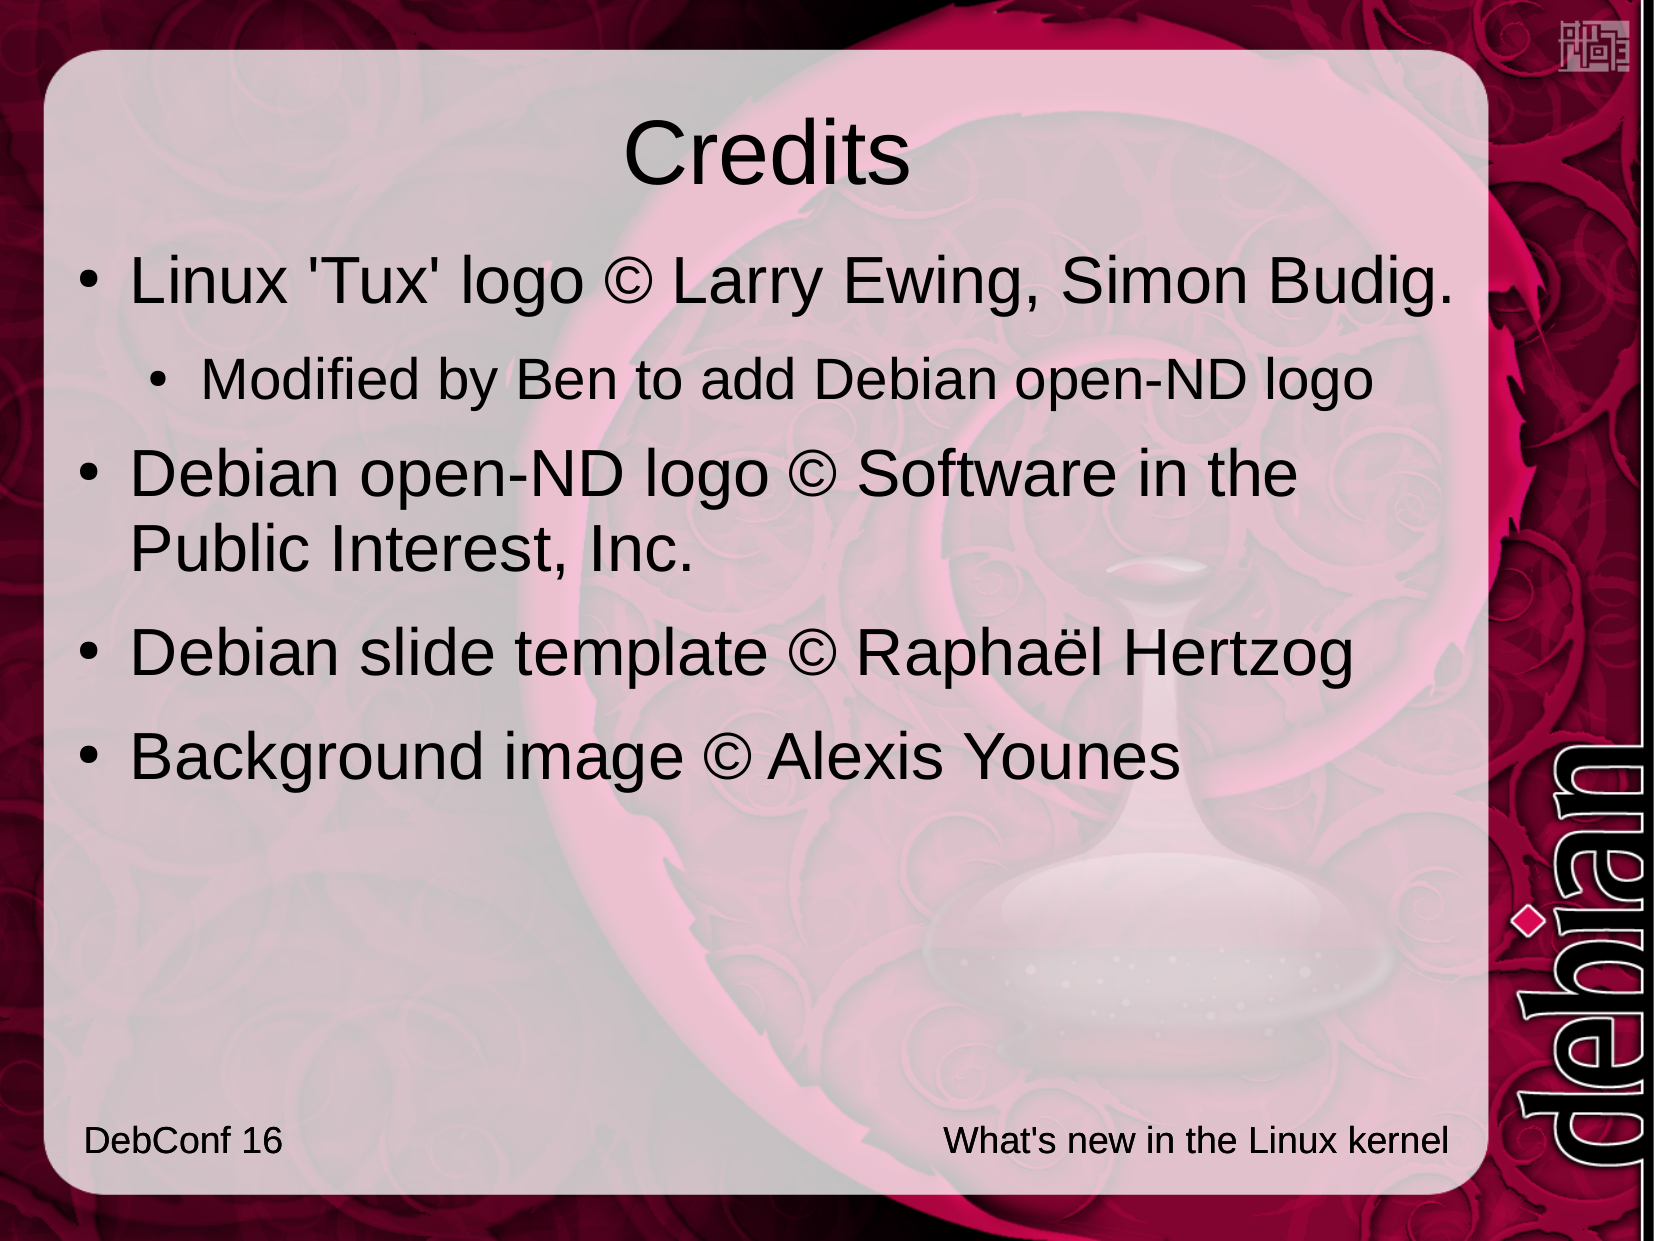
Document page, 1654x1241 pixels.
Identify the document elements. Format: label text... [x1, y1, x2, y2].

text_box What's new in the Linux kernel [770, 1112, 1465, 1170]
picture [0, 0, 1654, 1241]
title Credits [59, 49, 1477, 242]
text_box DebConf 16 [68, 1112, 746, 1170]
list Linux 'Tux' logo © Larry Ewing, Simon Budig. Modified by Ben to add Debian open-ND logo Debian open-ND logo © Software in the Public Interest, Inc. Debian slide template © Raphaël Hertzog Background image © Alexis Younes [59, 242, 1477, 1062]
